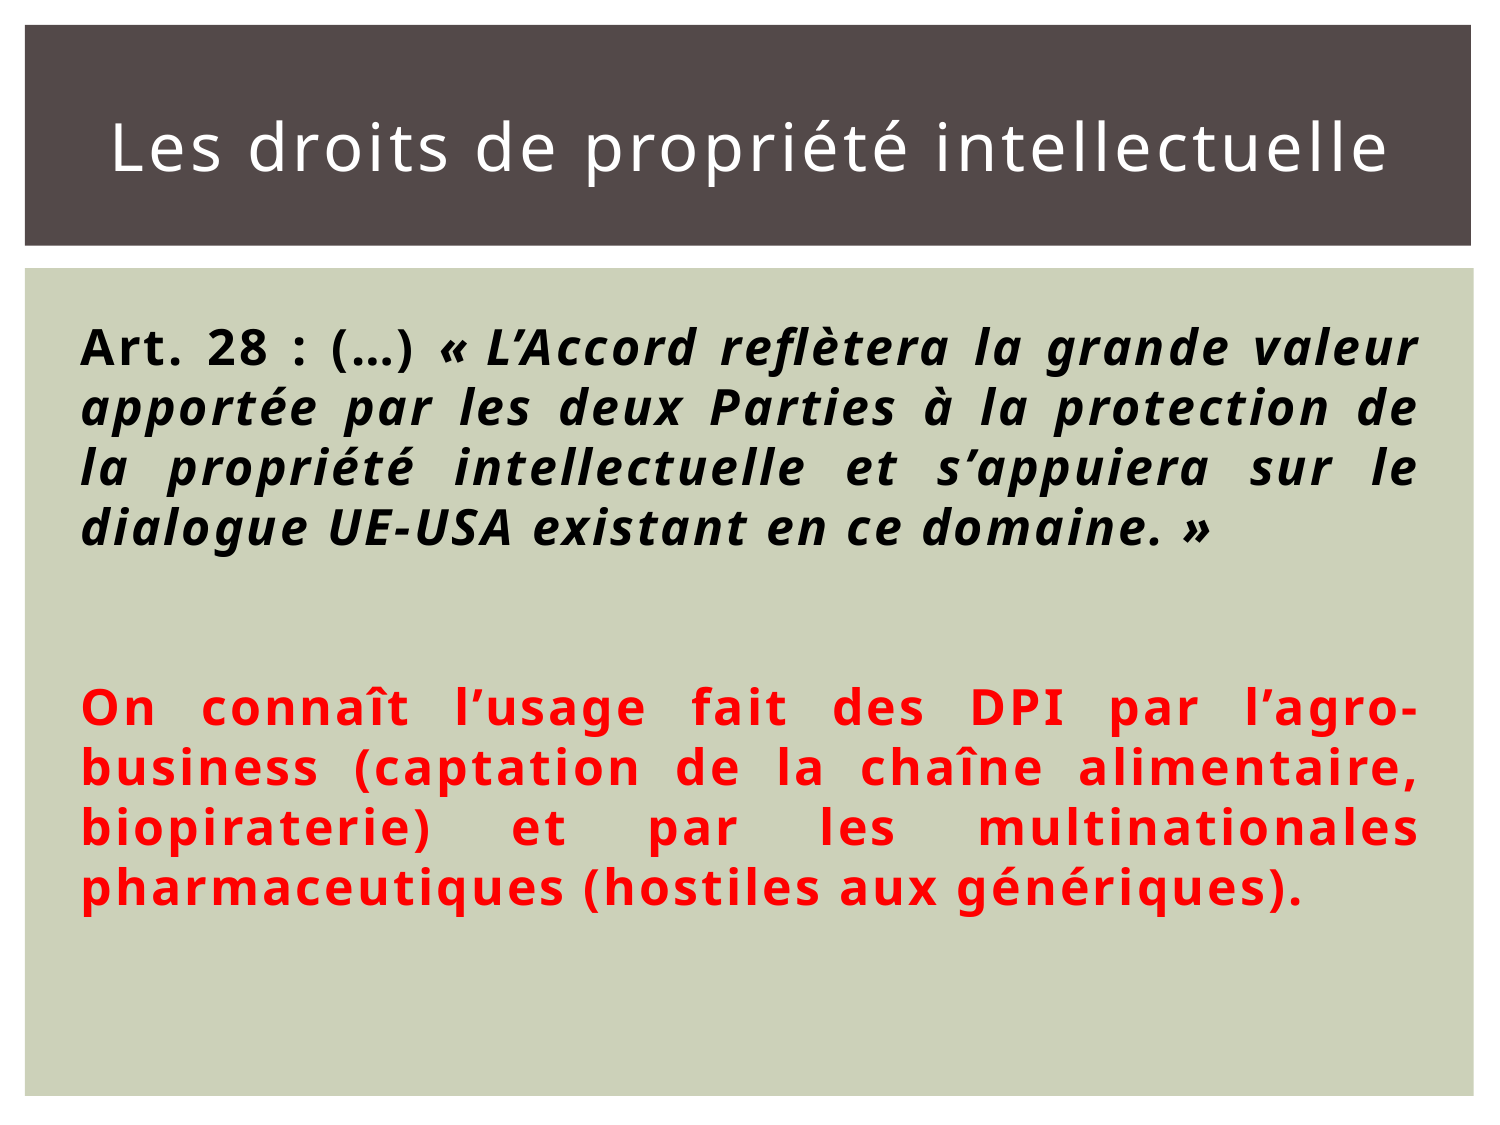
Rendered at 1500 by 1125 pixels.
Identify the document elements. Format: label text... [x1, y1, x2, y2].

title Les droits de propriété intellectuelle [62, 58, 1438, 232]
list Art. 28 : (…) « L’Accord reflètera la grande valeur apportée par les deux Parties à la protection de la propriété intellectuelle et s’appuiera sur le dialogue UE-USA existant en ce domaine. » On connaît l’usage fait des DPI par l’agro-business (captation de la chaîne alimentaire, biopiraterie) et par les multinationales pharmaceutiques (hostiles aux génériques). [58, 308, 1438, 1064]
